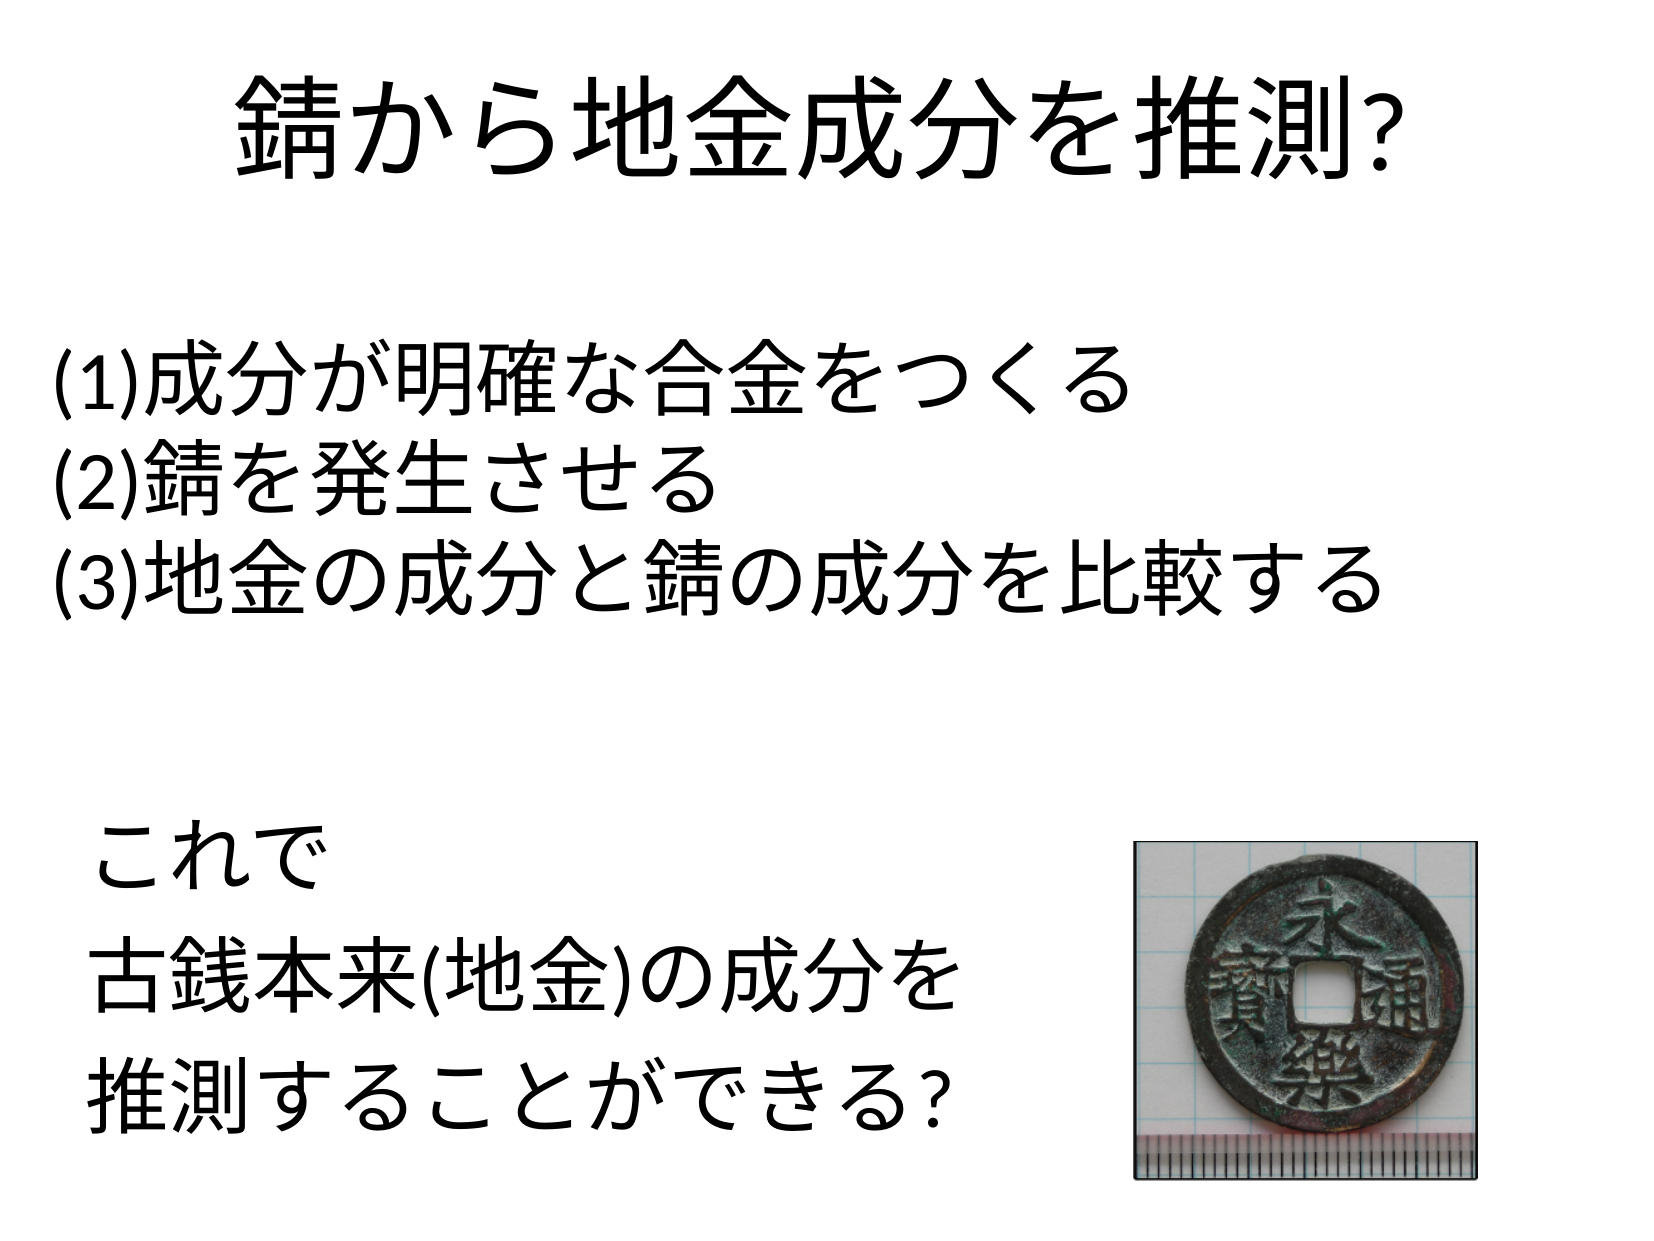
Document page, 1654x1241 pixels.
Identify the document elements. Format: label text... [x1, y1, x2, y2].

text_box 錆から地金成分を推測? [23, 51, 1619, 201]
picture [1133, 841, 1478, 1182]
text_box (1)成分が明確な合金をつくる (2)錆を発生させる (3)地金の成分と錆の成分を比較する [35, 318, 1631, 734]
text_box これで 古銭本来(地金)の成分を 推測することができる? [70, 782, 1028, 1115]
